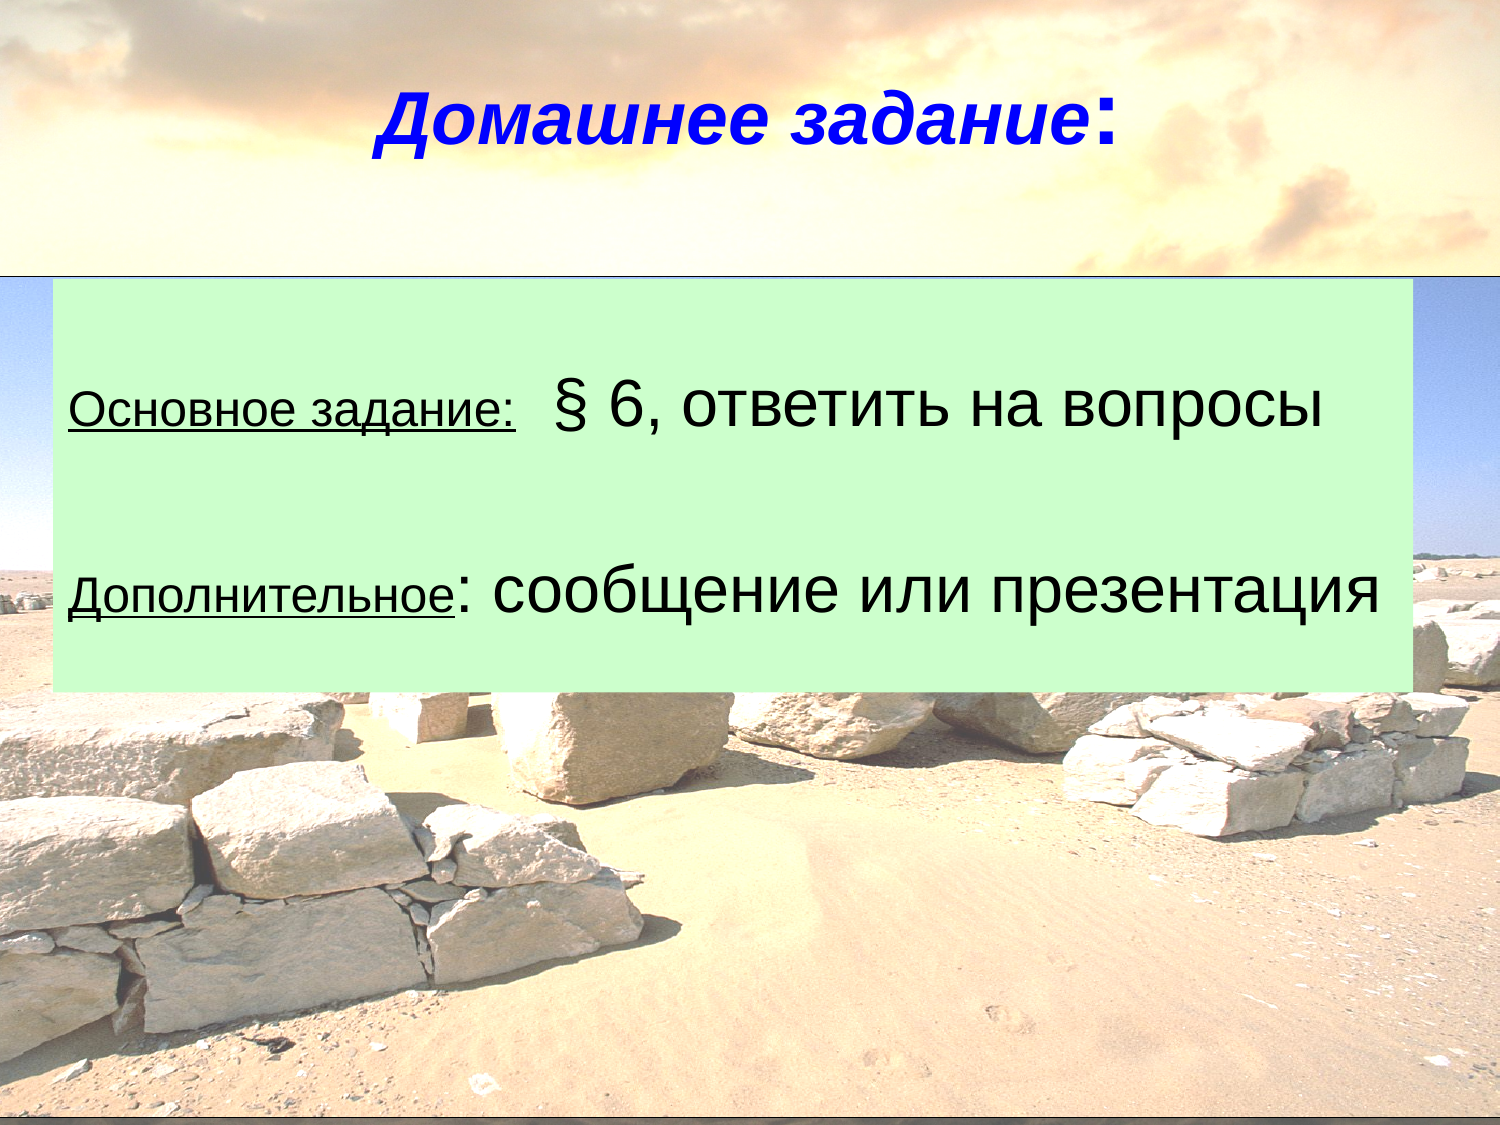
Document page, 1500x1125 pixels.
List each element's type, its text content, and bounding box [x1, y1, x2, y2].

list Основное задание: § 6, ответить на вопросы Дополнительное: сообщение или презентация [53, 278, 1414, 693]
title Домашнее задание: [75, 45, 1425, 233]
